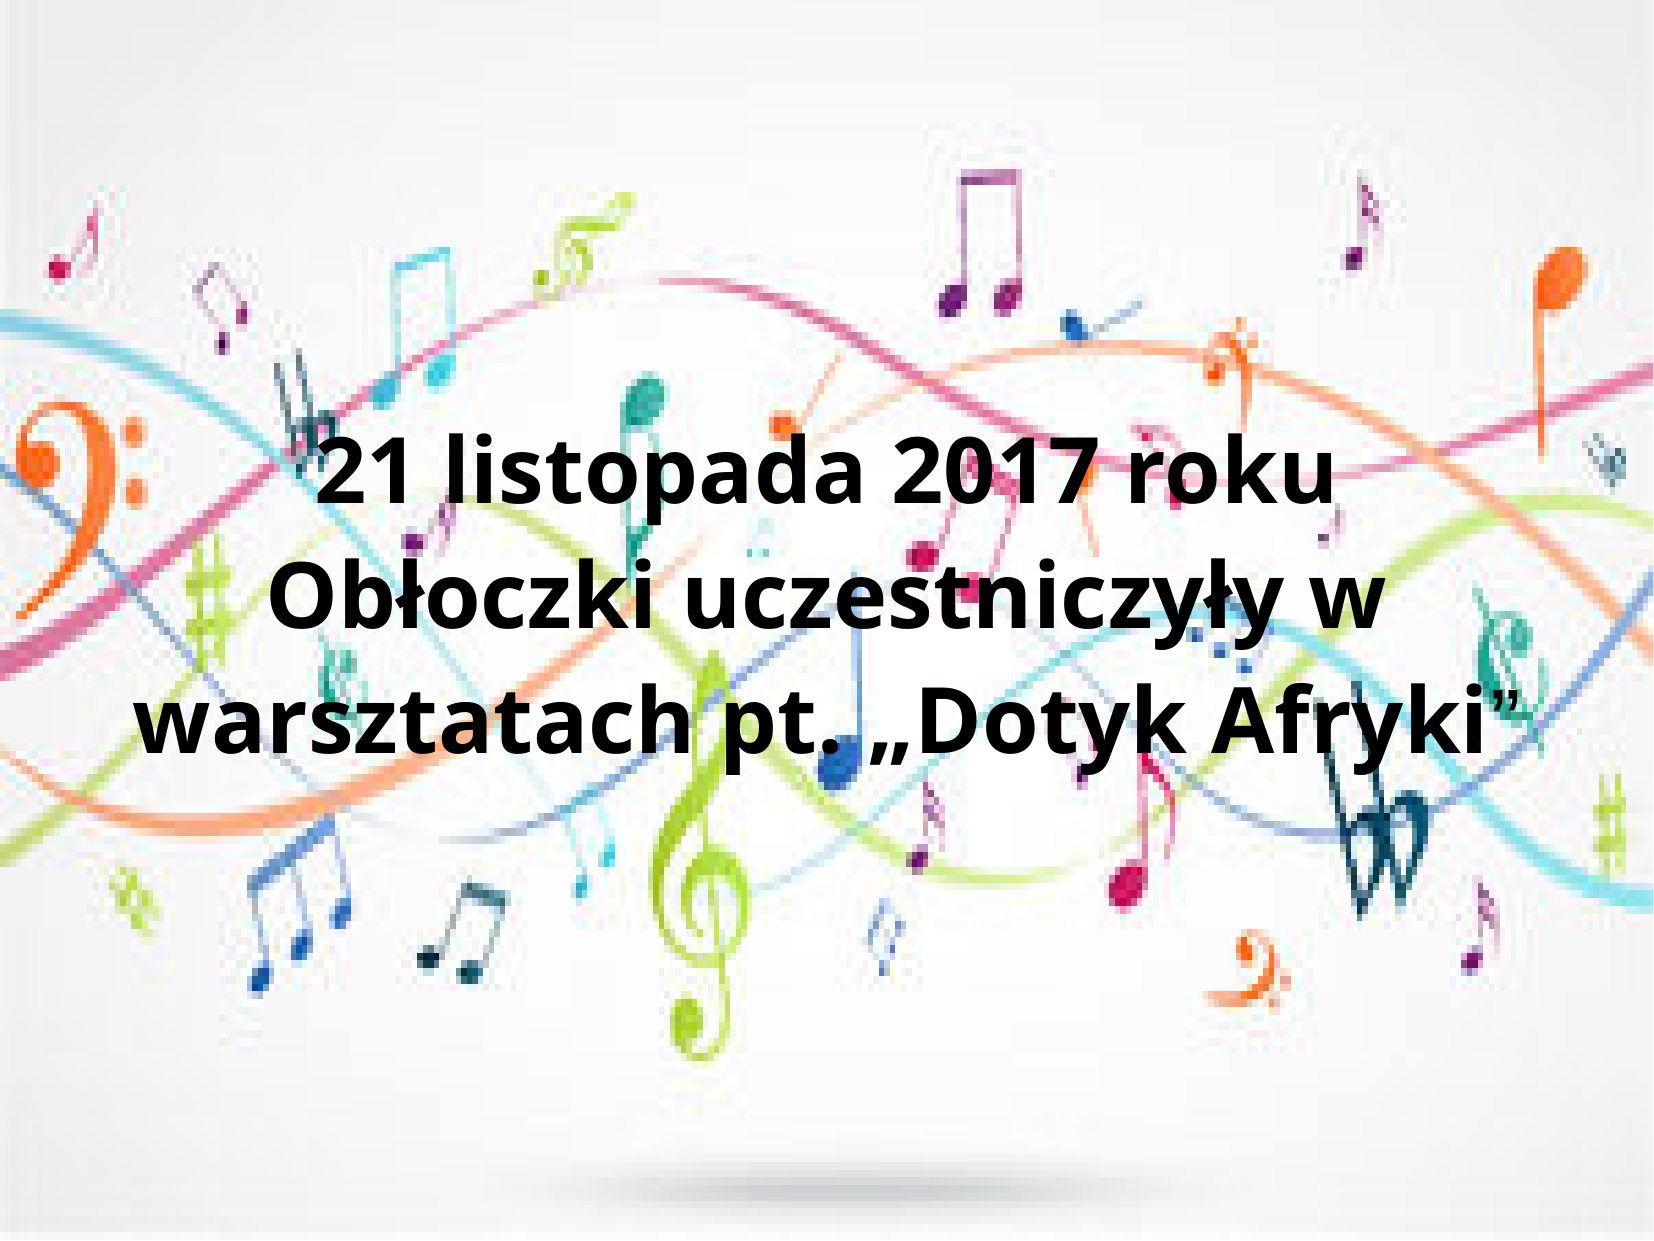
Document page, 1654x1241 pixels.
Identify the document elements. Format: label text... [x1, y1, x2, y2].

title 21 listopada 2017 roku Obłoczki uczestniczyły w warsztatach pt. „Dotyk Afryki” [1464, 425, 1571, 762]
picture [0, 0, 1654, 1240]
text_box [10, 340, 1464, 1118]
